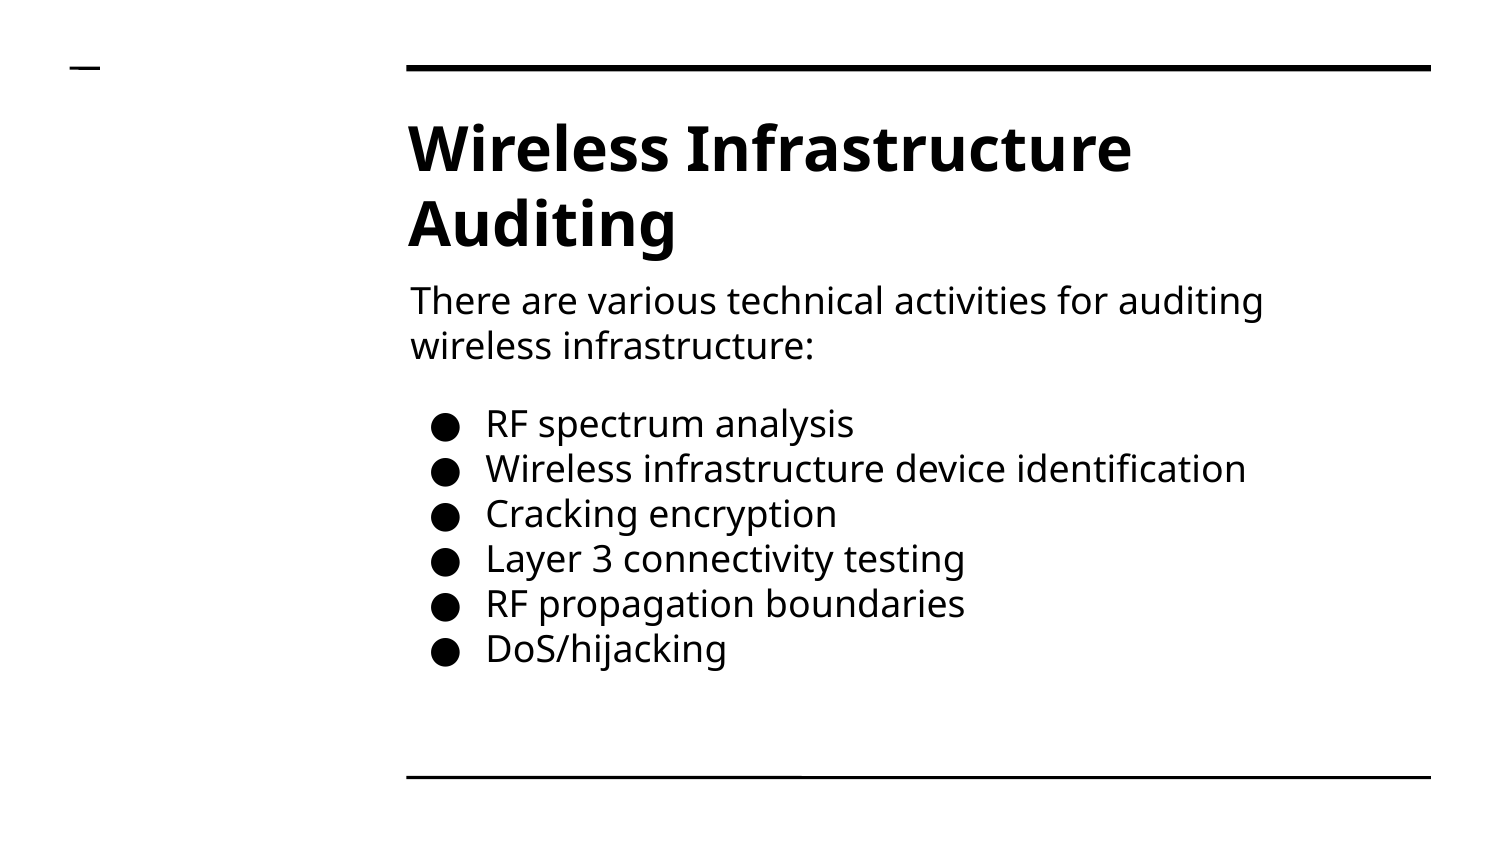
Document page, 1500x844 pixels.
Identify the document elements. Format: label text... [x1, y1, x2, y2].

title Wireless Infrastructure Auditing [393, 94, 1431, 199]
list There are various technical activities for auditing wireless infrastructure: RF spectrum analysis Wireless infrastructure device identification Cracking encryption Layer 3 connectivity testing RF propagation boundaries DoS/hijacking [395, 261, 1433, 755]
